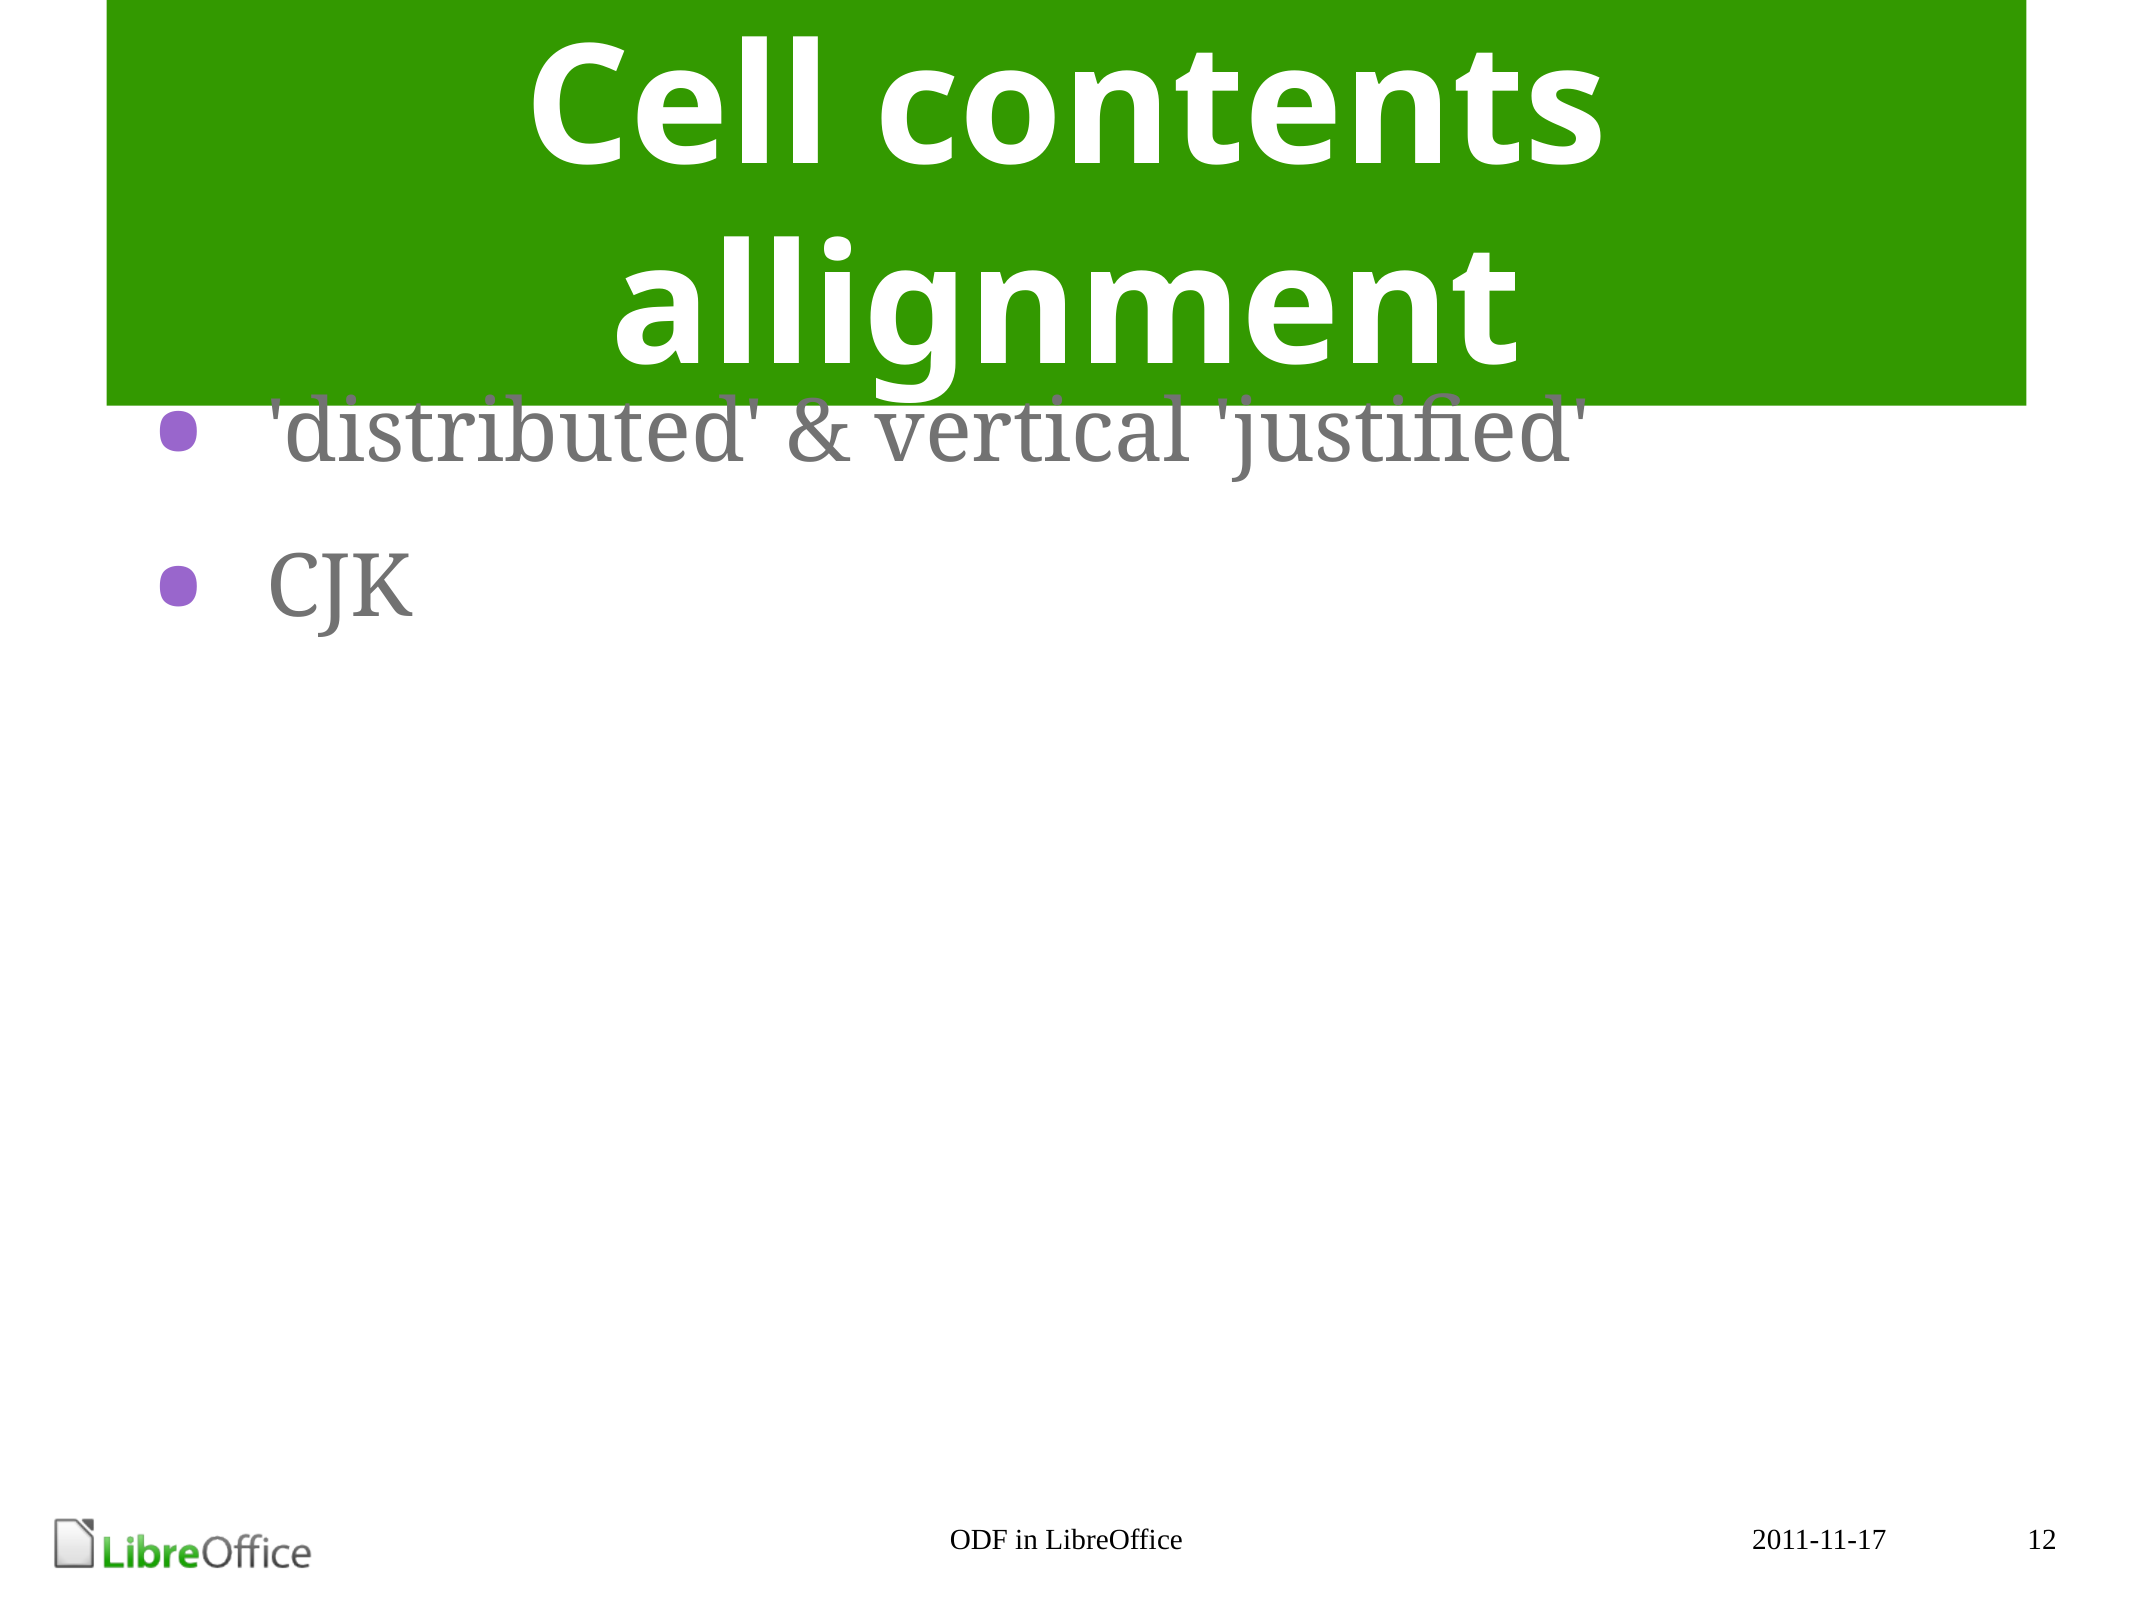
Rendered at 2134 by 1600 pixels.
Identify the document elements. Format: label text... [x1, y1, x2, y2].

title Cell contents allignment [106, 63, 2027, 331]
picture [35, 1499, 331, 1588]
list 'distributed' & vertical 'justified' CJK [106, 374, 2027, 1303]
